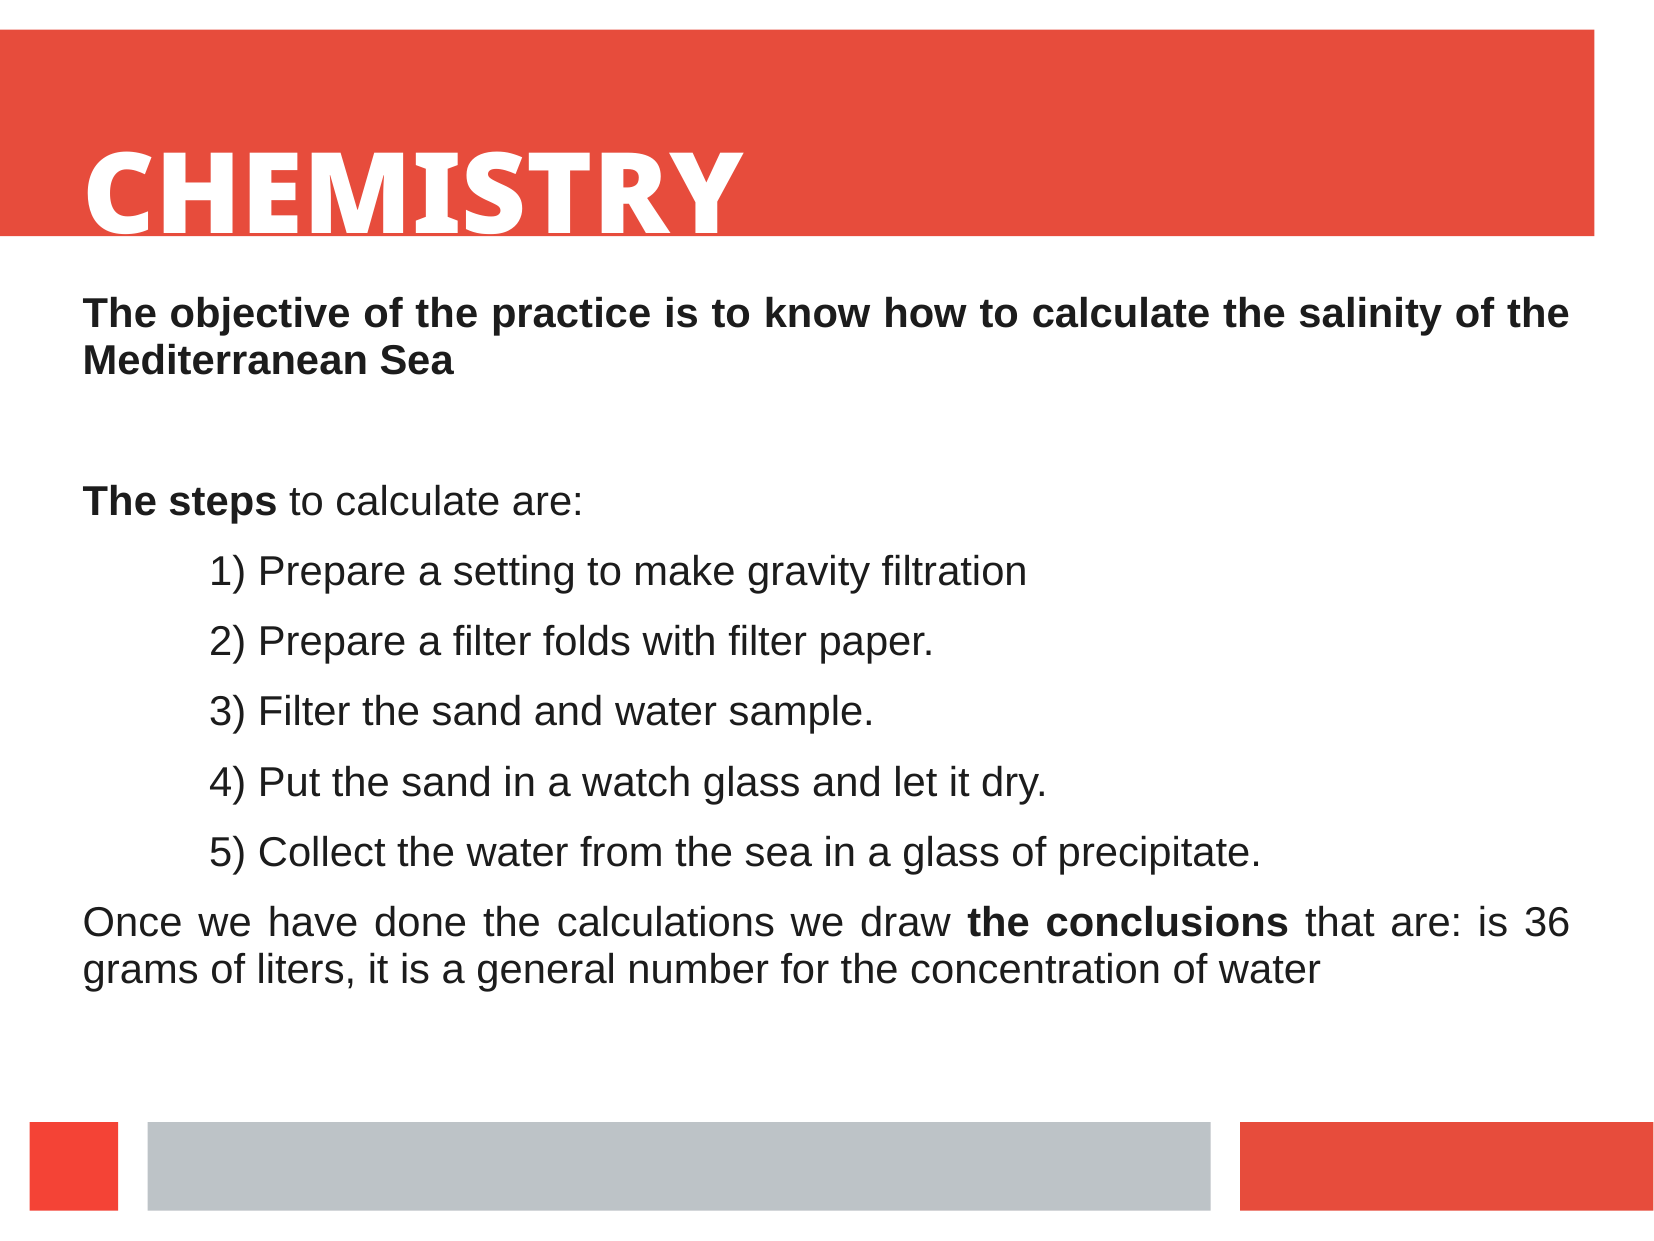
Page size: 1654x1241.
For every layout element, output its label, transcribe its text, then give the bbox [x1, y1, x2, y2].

title CHEMISTRY [82, 59, 1571, 267]
list The objective of the practice is to know how to calculate the salinity of the Mediterranean Sea The steps to calculate are: 1) Prepare a setting to make gravity filtration 2) Prepare a filter folds with filter paper. 3) Filter the sand and water sample. 4) Put the sand in a watch glass and let it dry. 5) Collect the water from the sea in a glass of precipitate. Once we have done the calculations we draw the conclusions that are: is 36 grams of liters, it is a general number for the concentration of water [82, 290, 1571, 1010]
